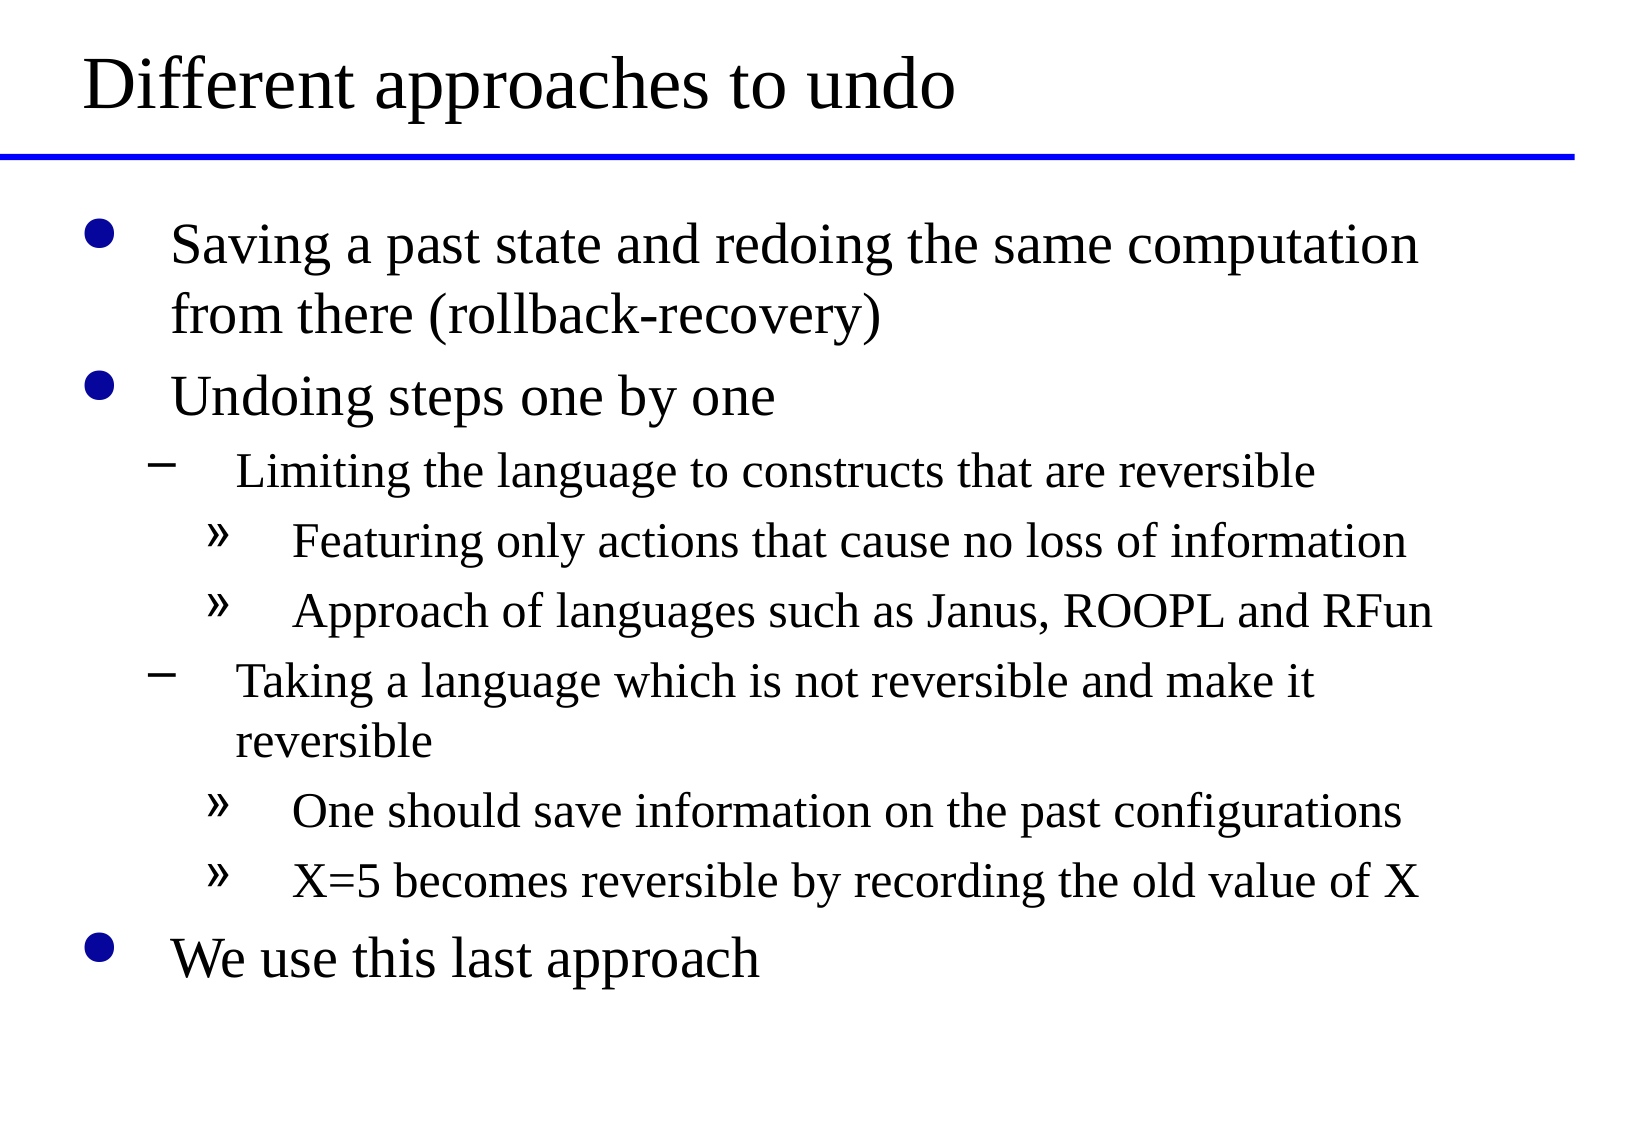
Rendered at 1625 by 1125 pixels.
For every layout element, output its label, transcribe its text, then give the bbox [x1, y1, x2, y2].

title Different approaches to undo [67, 27, 1544, 131]
list Saving a past state and redoing the same computation from there (rollback-recovery) Undoing steps one by one Limiting the language to constructs that are reversible Featuring only actions that cause no loss of information Approach of languages such as Janus, ROOPL and RFun Taking a language which is not reversible and make it reversible One should save information on the past configurations X=5 becomes reversible by recording the old value of X We use this last approach [67, 198, 1478, 1061]
